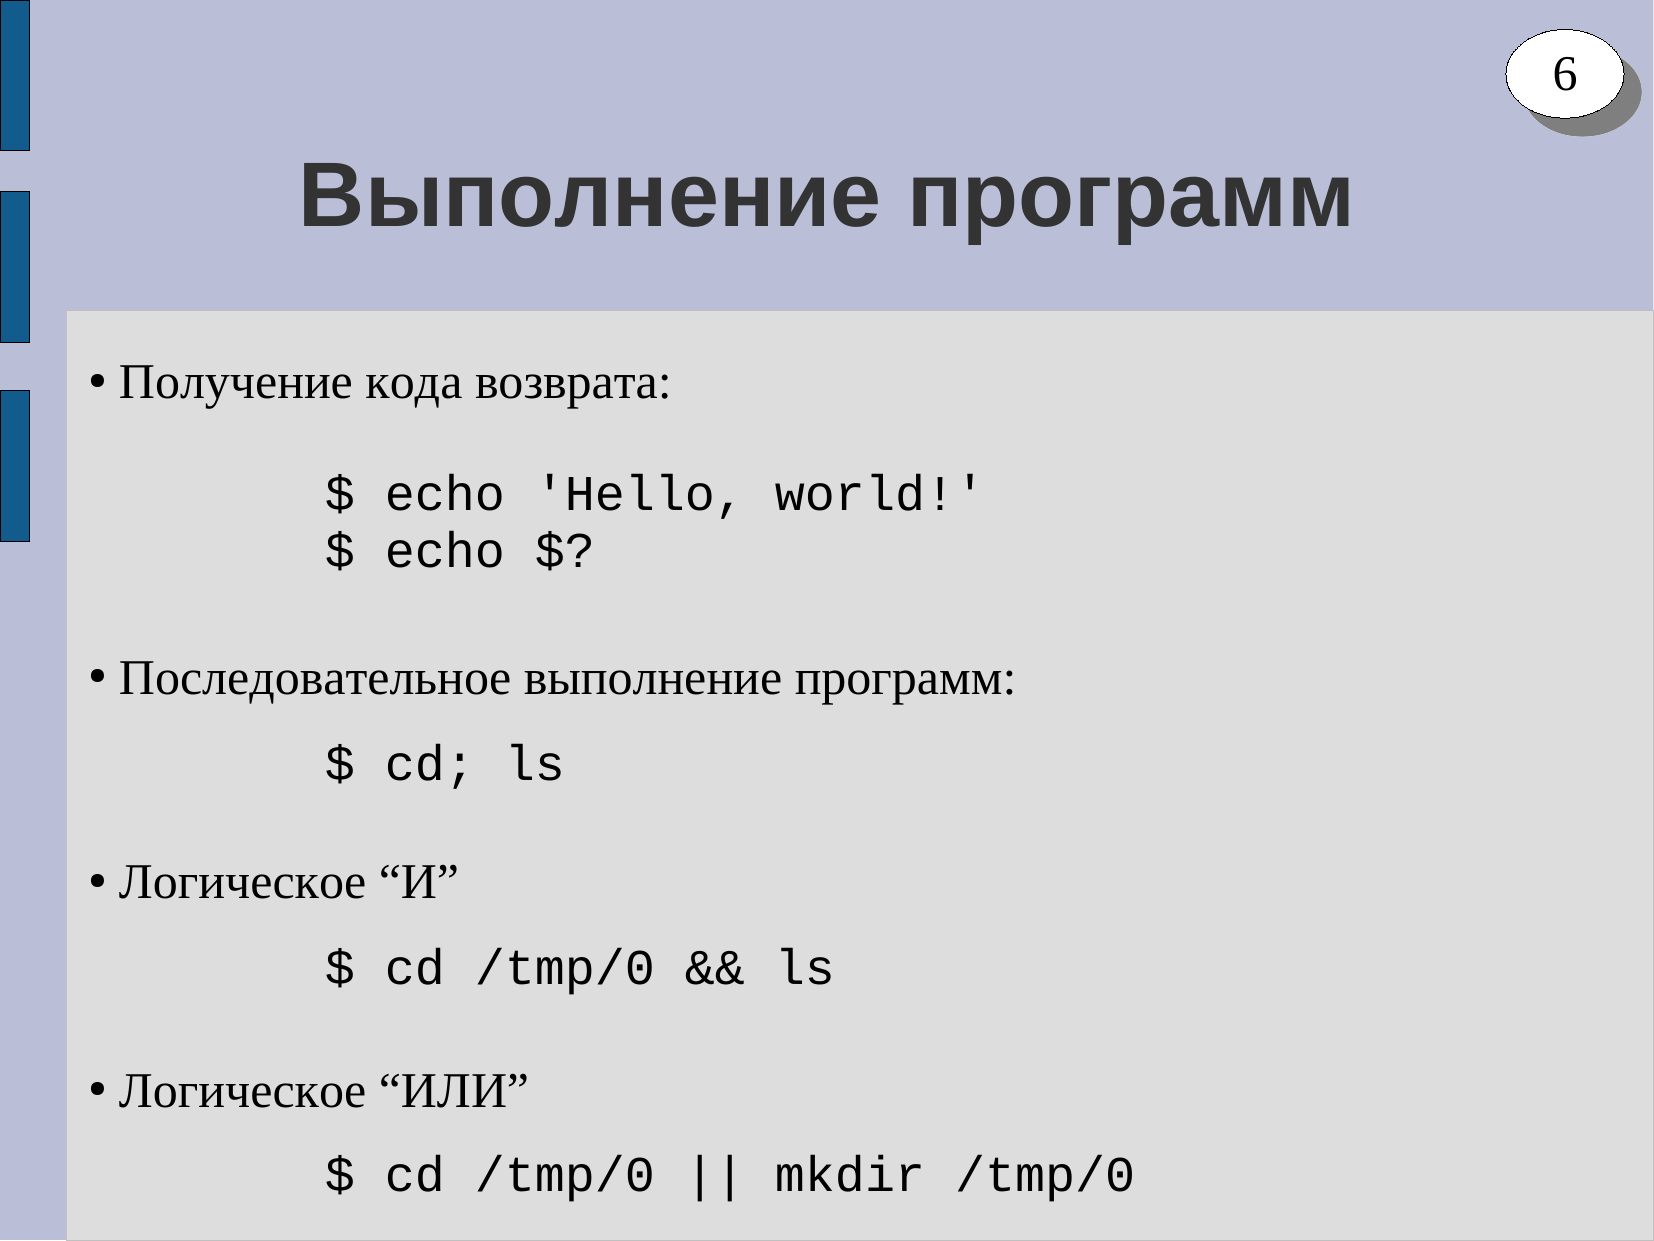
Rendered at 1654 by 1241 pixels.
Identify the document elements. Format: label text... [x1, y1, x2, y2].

text_box Последовательное выполнение программ: [88, 649, 1018, 774]
text_box Логическое “ИЛИ” [88, 1062, 530, 1119]
text_box $ cd /tmp/0 && ls [324, 943, 835, 1000]
text_box $ cd; ls [324, 738, 565, 796]
title Выполнение программ [121, 91, 1534, 299]
text_box $ echo 'Hello, world!' $ echo $? [324, 468, 986, 583]
text_box $ cd /tmp/0 || mkdir /tmp/0 [324, 1149, 1136, 1207]
text_box Логическое “И” [88, 854, 460, 910]
text_box 6 [1505, 29, 1625, 119]
text_box Получение кода возврата: [88, 354, 673, 410]
